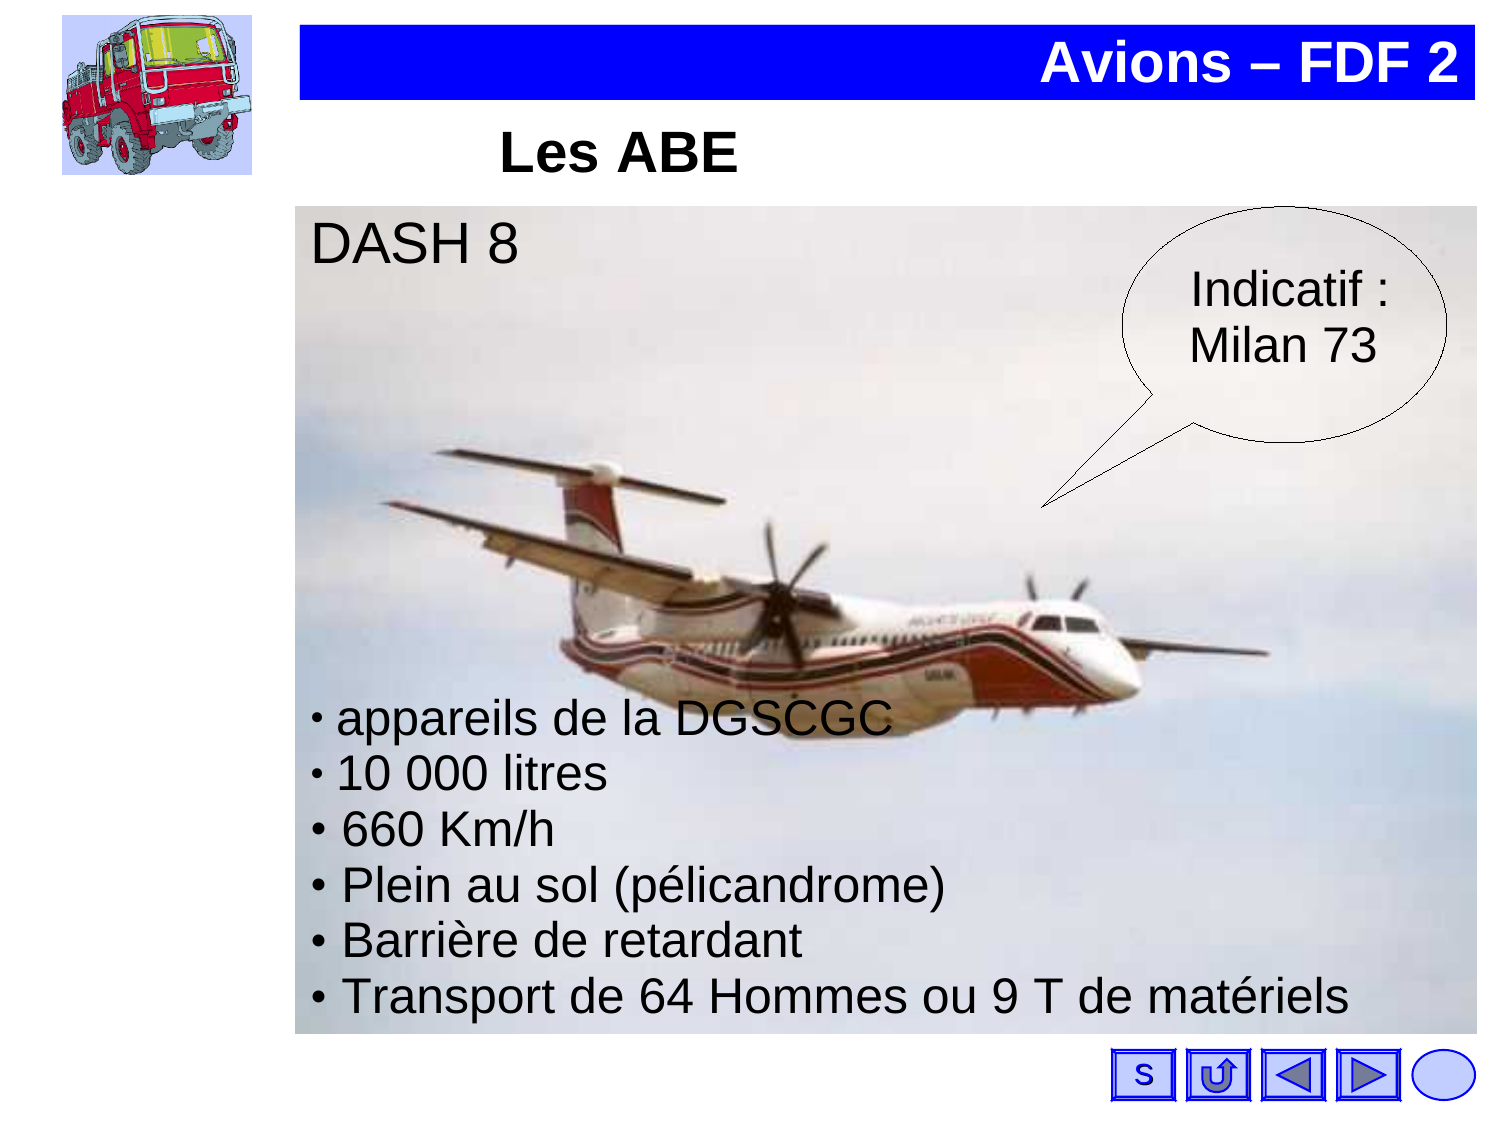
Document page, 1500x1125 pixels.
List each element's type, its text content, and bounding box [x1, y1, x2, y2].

text_box Indicatif : Milan 73 [1127, 254, 1453, 381]
text_box Avions – FDF 2 [299, 24, 1475, 100]
text_box DASH 8 [295, 203, 1471, 284]
text_box Les ABE [484, 112, 755, 193]
picture [295, 206, 1477, 682]
text_box appareils de la DGSCGC 10 000 litres 660 Km/h Plein au sol (pélicandrome) Barrière de retardant Transport de 64 Hommes ou 9 T de matériels [295, 682, 1477, 1032]
text_box [1412, 1049, 1476, 1101]
